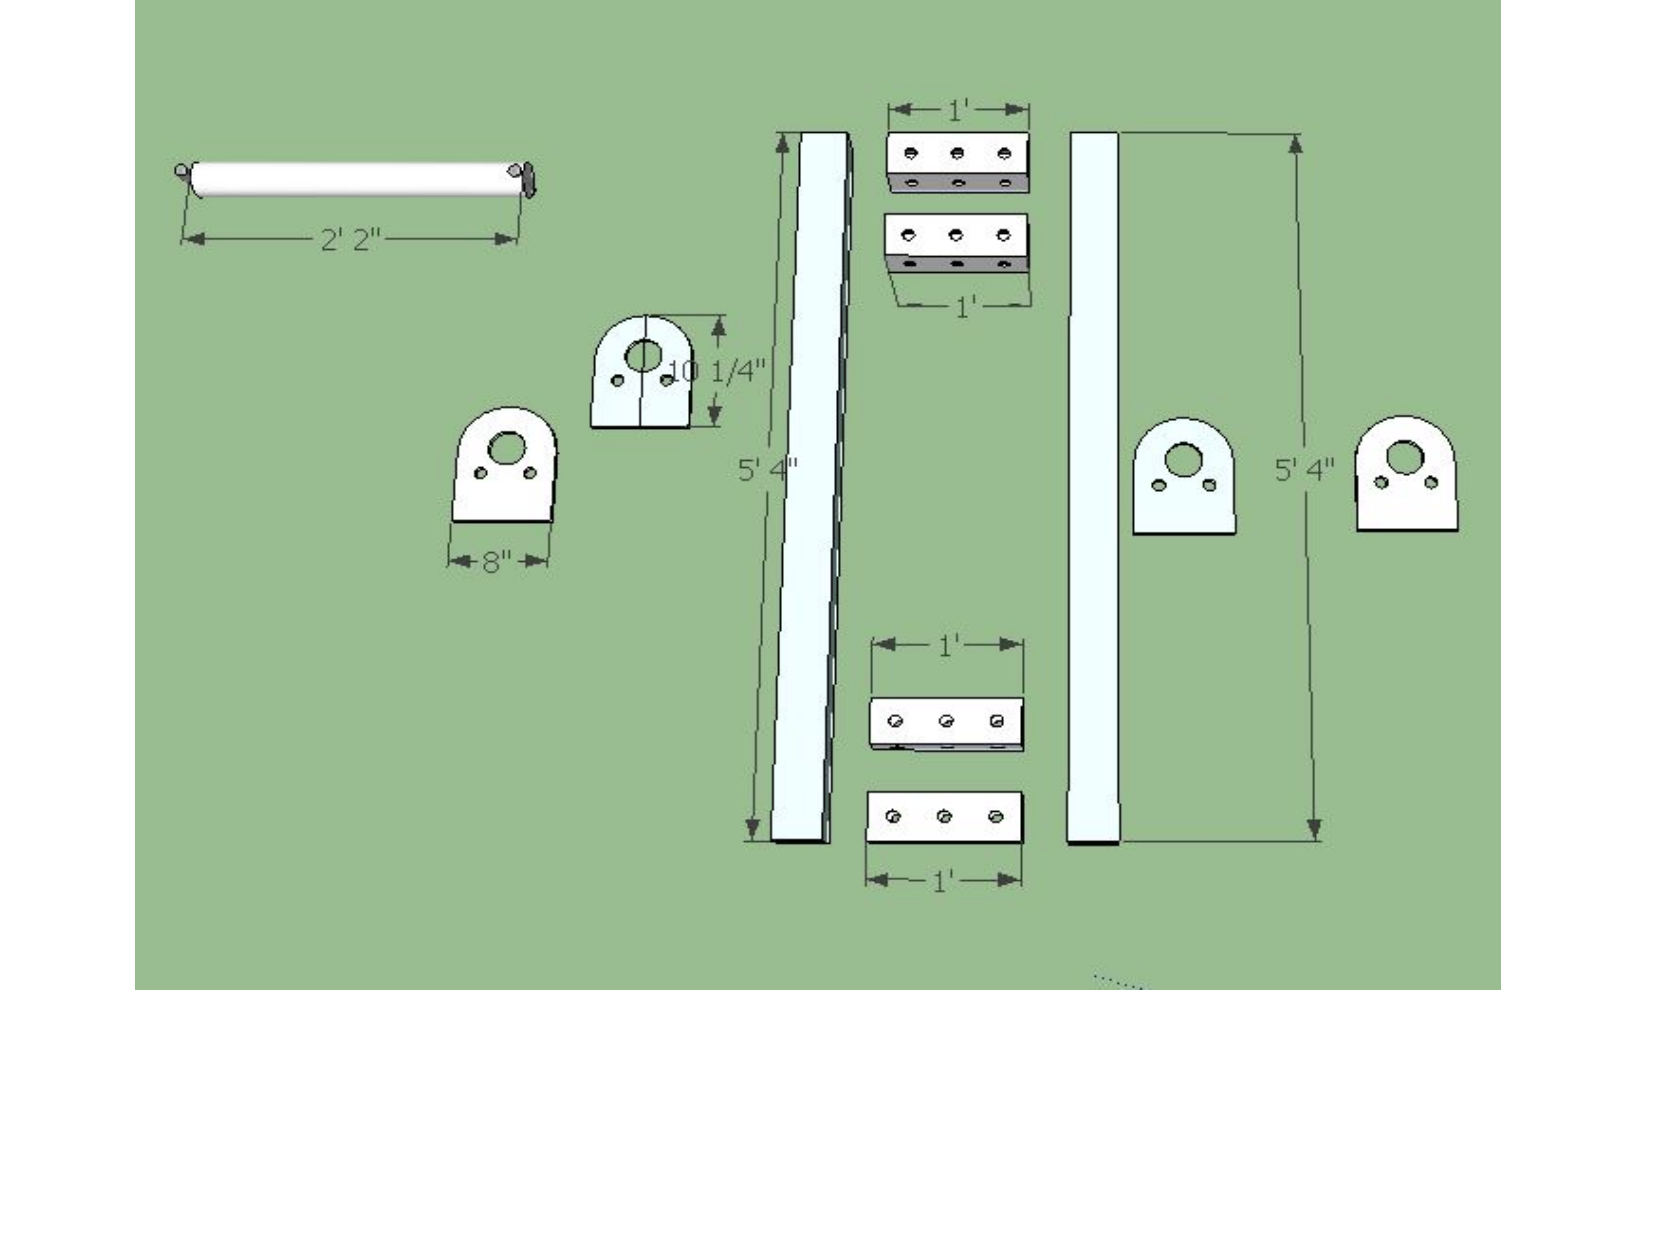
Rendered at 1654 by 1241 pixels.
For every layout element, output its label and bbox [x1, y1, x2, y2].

picture [135, 0, 1501, 991]
